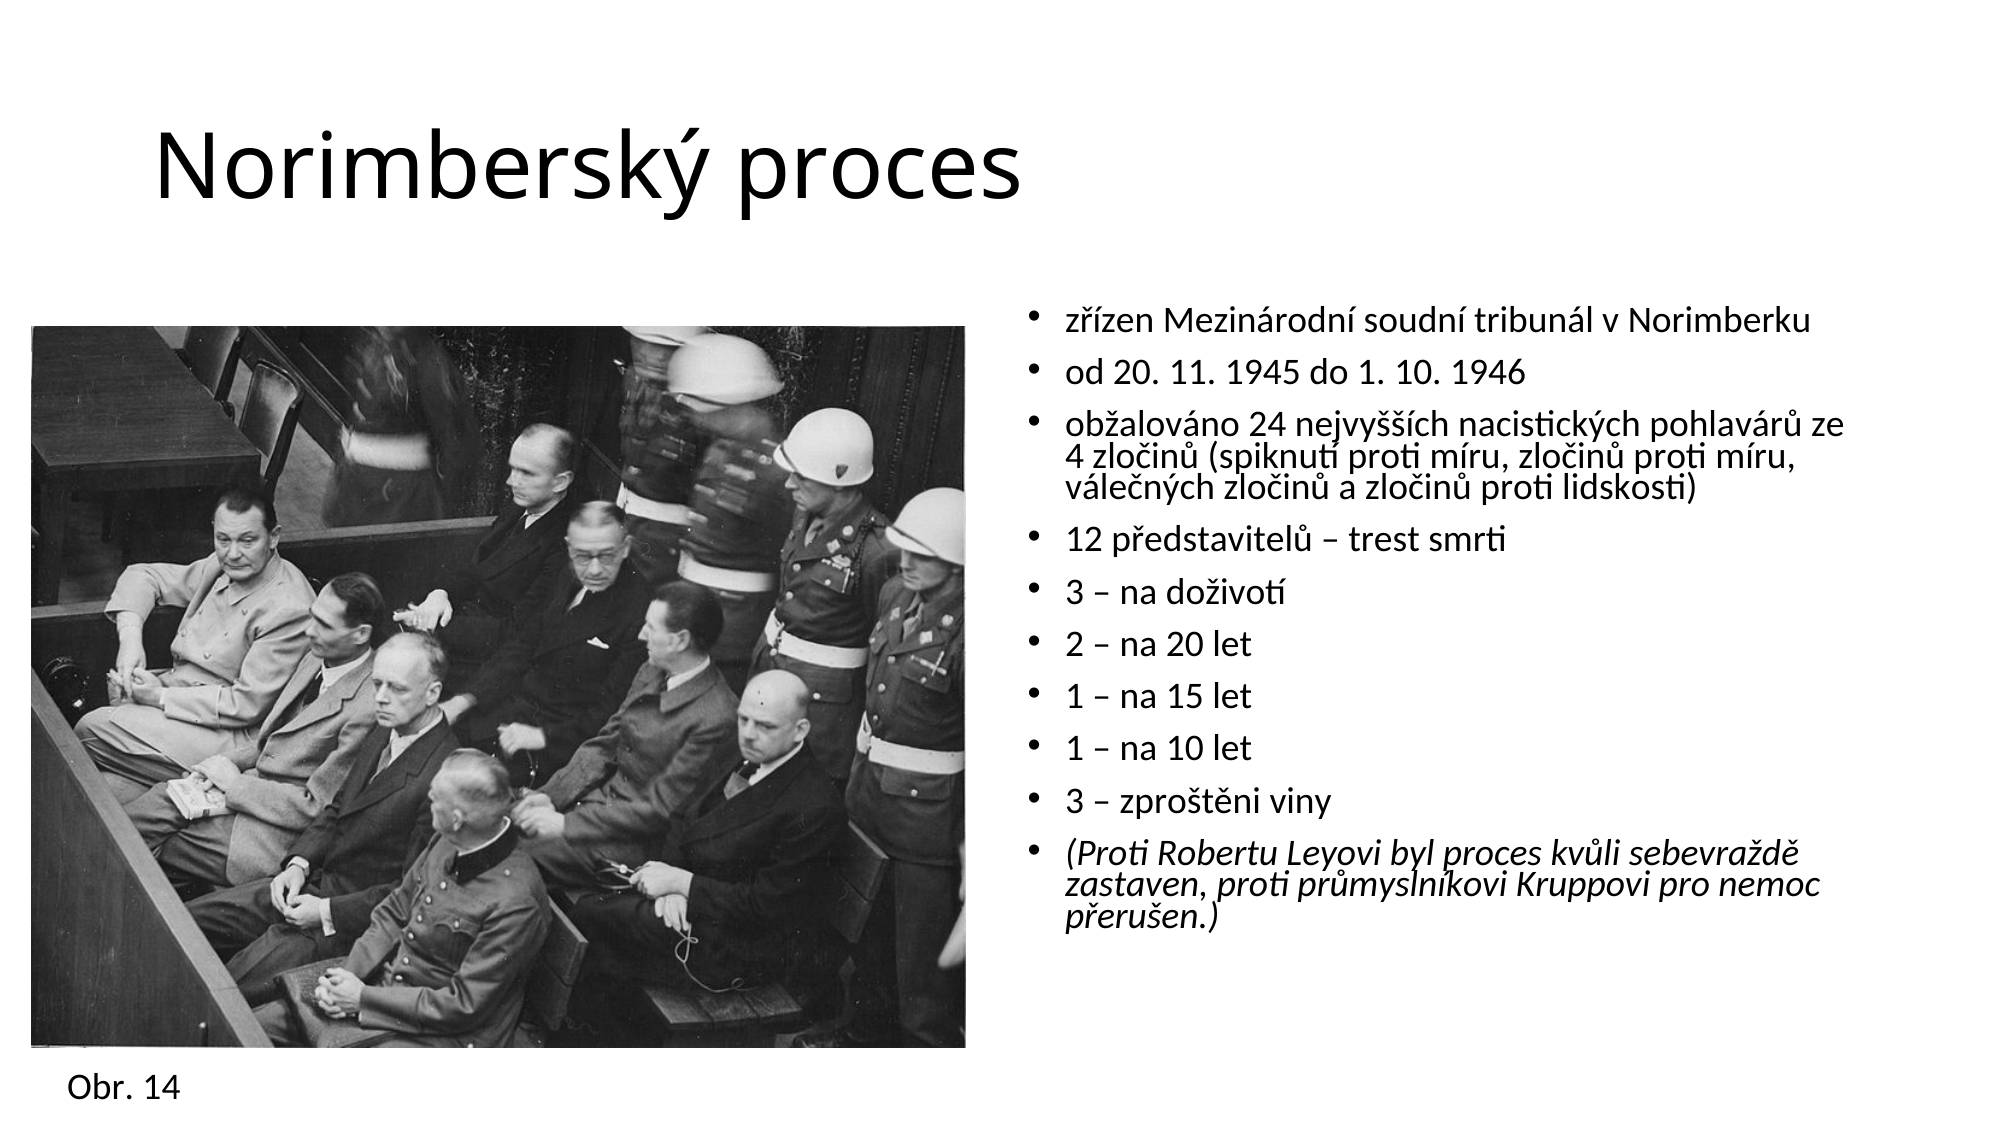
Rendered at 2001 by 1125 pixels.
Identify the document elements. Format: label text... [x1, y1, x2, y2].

title Norimberský proces [137, 59, 1863, 278]
list zřízen Mezinárodní soudní tribunál v Norimberku od 20. 11. 1945 do 1. 10. 1946 obžalováno 24 nejvyšších nacistických pohlavárů ze 4 zločinů (spiknutí proti míru, zločinů proti míru, válečných zločinů a zločinů proti lidskosti) 12 představitelů – trest smrti 3 – na doživotí 2 – na 20 let 1 – na 15 let 1 – na 10 let 3 – zproštěni viny (Proti Robertu Leyovi byl proces kvůli sebevraždě zastaven, proti průmyslníkovi Kruppovi pro nemoc přerušen.) [1012, 299, 1863, 1014]
text_box Obr. 14 [52, 1054, 203, 1115]
text_box [31, 326, 966, 1048]
